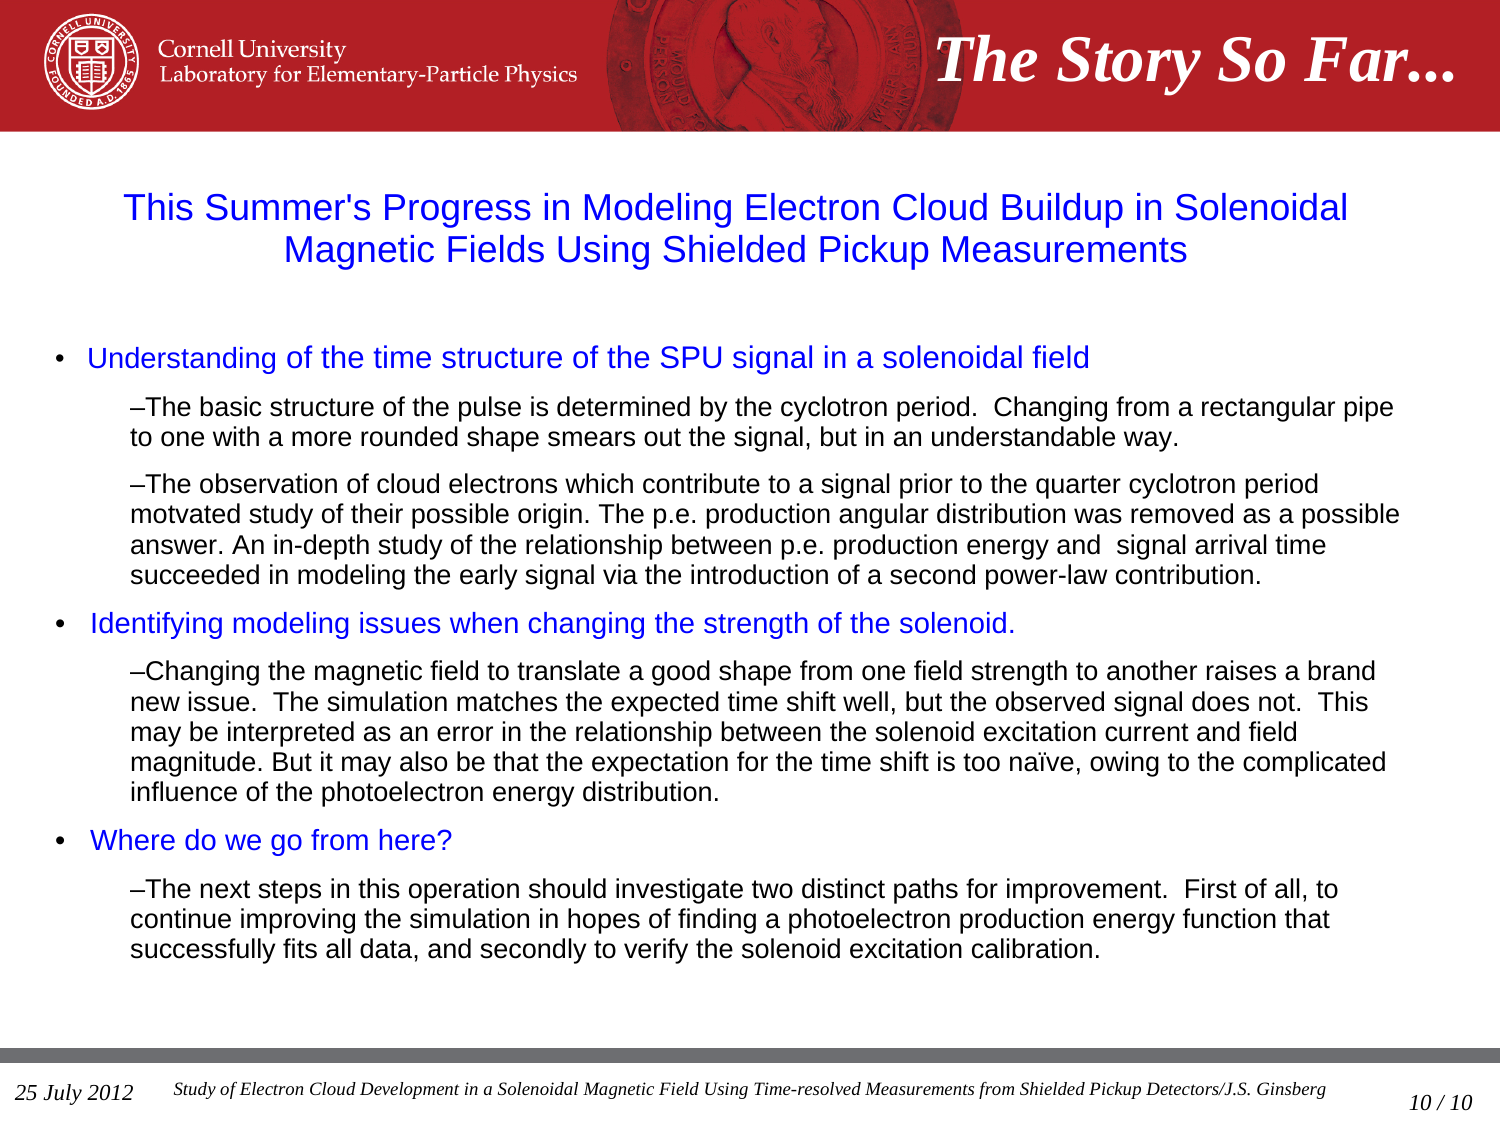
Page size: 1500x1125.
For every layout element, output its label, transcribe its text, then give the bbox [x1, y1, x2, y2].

picture [0, 0, 787, 132]
title The Story So Far... [787, 0, 1500, 167]
subtitle This Summer's Progress in Modeling Electron Cloud Buildup in Solenoidal Magnetic Fields Using Shielded Pickup Measurements Understanding of the time structure of the SPU signal in a solenoidal field The basic structure of the pulse is determined by the cyclotron period. Changing from a rectangular pipe to one with a more rounded shape smears out the signal, but in an understandable way. The observation of cloud electrons which contribute to a signal prior to the quarter cyclotron period motvated study of their possible origin. The p.e. production angular distribution was removed as a possible answer. An in-depth study of the relationship between p.e. production energy and signal arrival time succeeded in modeling the early signal via the introduction of a second power-law contribution. Identifying modeling issues when changing the strength of the solenoid. Changing the magnetic field to translate a good shape from one field strength to another raises a brand new issue. The simulation matches the expected time shift well, but the observed signal does not. This may be interpreted as an error in the relationship between the solenoid excitation current and field magnitude. But it may also be that the expectation for the time shift is too naïve, owing to the complicated influence of the photoelectron energy distribution. Where do we go from here? The next steps in this operation should investigate two distinct paths for improvement. First of all, to continue improving the simulation in hopes of finding a photoelectron production energy function that successfully fits all data, and secondly to verify the solenoid excitation calibration. [55, 139, 1417, 1023]
